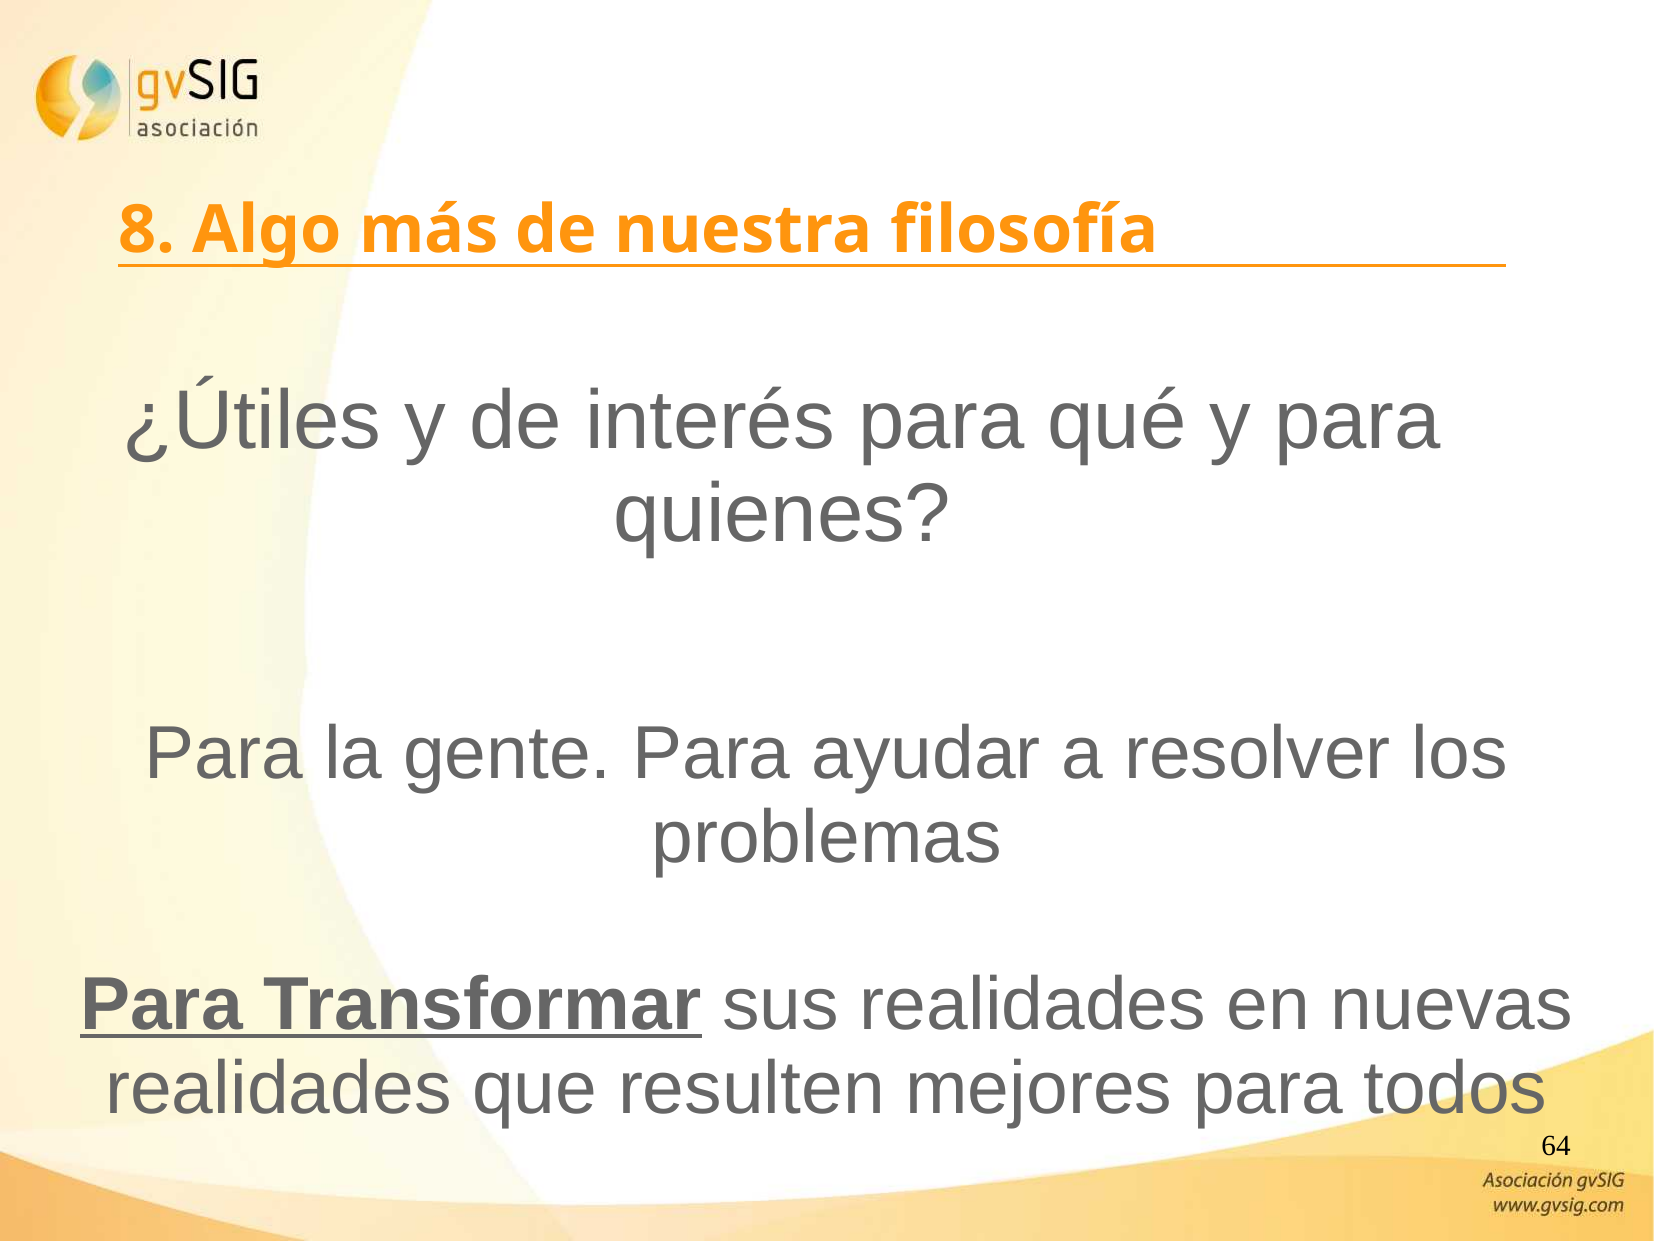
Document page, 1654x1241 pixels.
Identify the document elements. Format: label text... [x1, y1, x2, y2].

text_box ¿Útiles y de interés para qué y para quienes? [29, 366, 1536, 567]
title 8. Algo más de nuestra filosofía [118, 177, 1607, 276]
text_box Para la gente. Para ayudar a resolver los problemas Para Transformar sus realidades en nuevas realidades que resulten mejores para todos [59, 702, 1595, 1138]
picture [0, 0, 1654, 1241]
